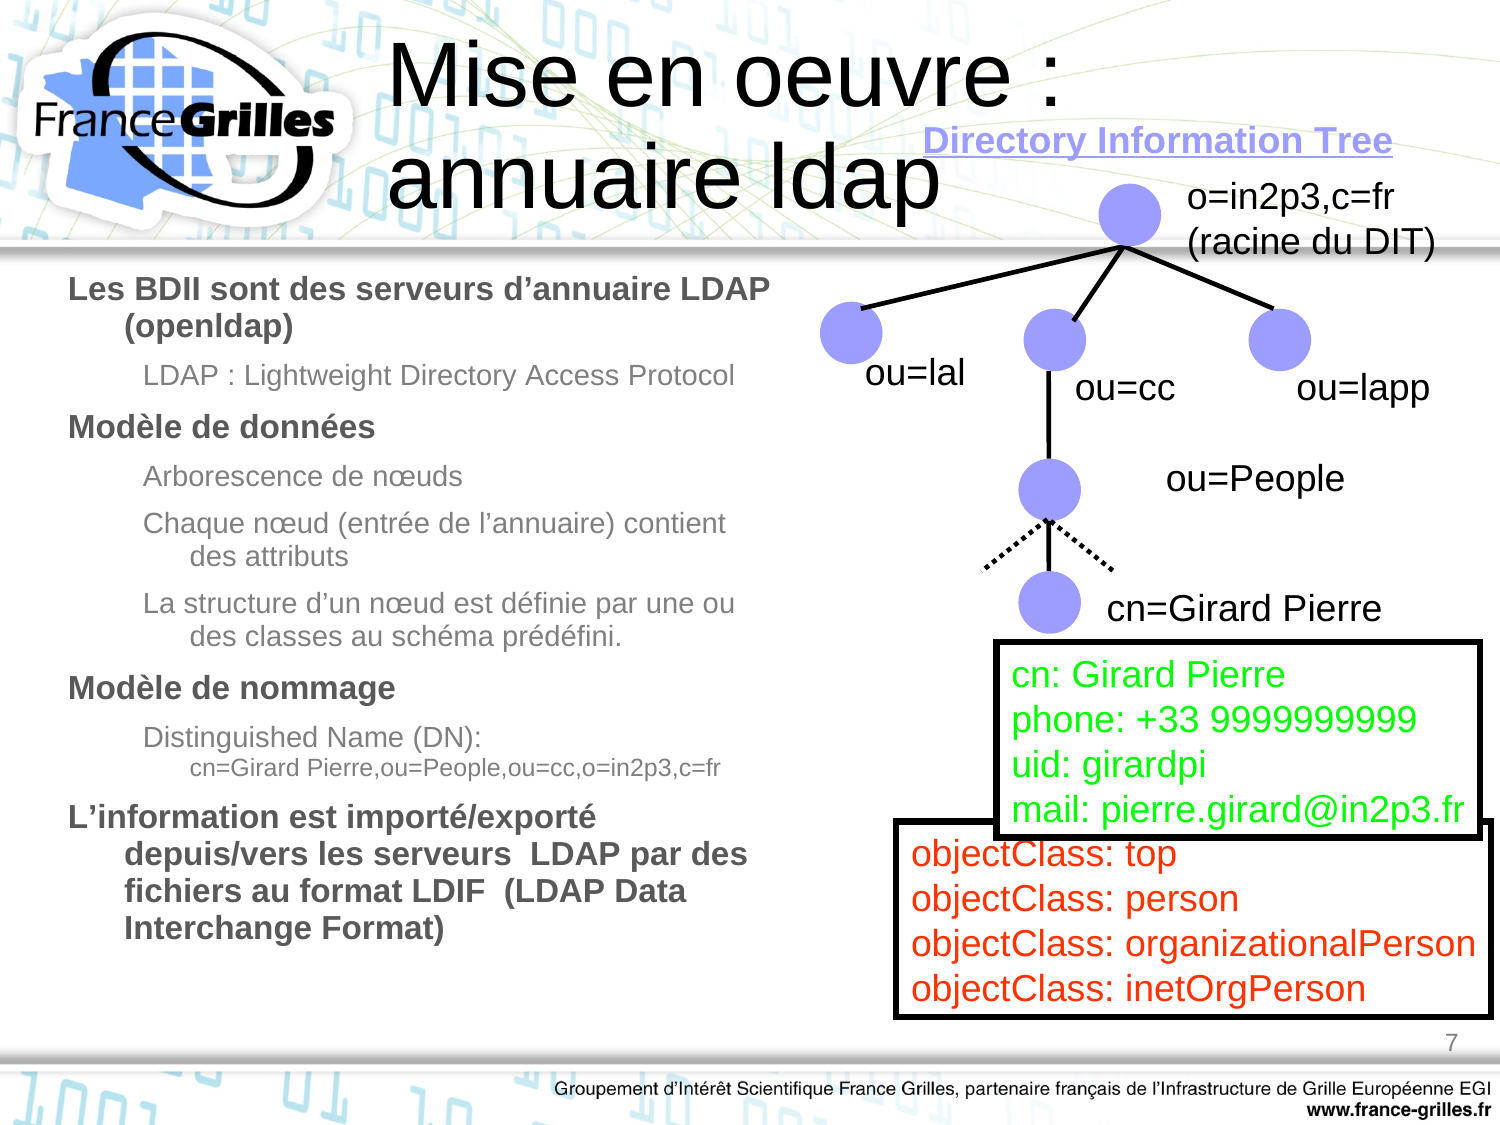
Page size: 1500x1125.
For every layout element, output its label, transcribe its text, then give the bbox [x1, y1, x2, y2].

text_box Directory Information Tree [907, 108, 1409, 170]
text_box cn: Girard Pierre phone: +33 9999999999 uid: girardpi mail: pierre.girard@in2p3.fr [996, 642, 1480, 838]
text_box ou=cc [1059, 355, 1191, 416]
text_box o=in2p3,c=fr (racine du DIT) [1172, 164, 1463, 271]
text_box objectClass: top objectClass: person objectClass: organizationalPerson objectClass: inetOrgPerson [896, 821, 1492, 1017]
text_box [819, 301, 883, 365]
text_box ou=People [1151, 446, 1372, 507]
text_box [1018, 571, 1081, 634]
title Mise en oeuvre : annuaire ldap [372, 4, 1459, 248]
text_box [1098, 183, 1162, 247]
list Les BDII sont des serveurs d’annuaire LDAP (openldap) LDAP : Lightweight Directory Access Protocol Modèle de données Arborescence de nœuds Chaque nœud (entrée de l’annuaire) contient des attributs La structure d’un nœud est définie par une ou des classes au schéma prédéfini. Modèle de nommage Distinguished Name (DN): cn=Girard Pierre,ou=People,ou=cc,o=in2p3,c=fr L’information est importé/exporté depuis/vers les serveurs LDAP par des fichiers au format LDIF (LDAP Data Interchange Format) [53, 262, 798, 1032]
picture [0, 0, 1500, 1125]
text_box cn=Girard Pierre [1091, 576, 1398, 637]
text_box ou=lal [850, 340, 981, 402]
text_box [1018, 458, 1081, 521]
text_box ou=lapp [1281, 355, 1446, 416]
text_box [1248, 308, 1312, 372]
text_box [1023, 308, 1087, 372]
